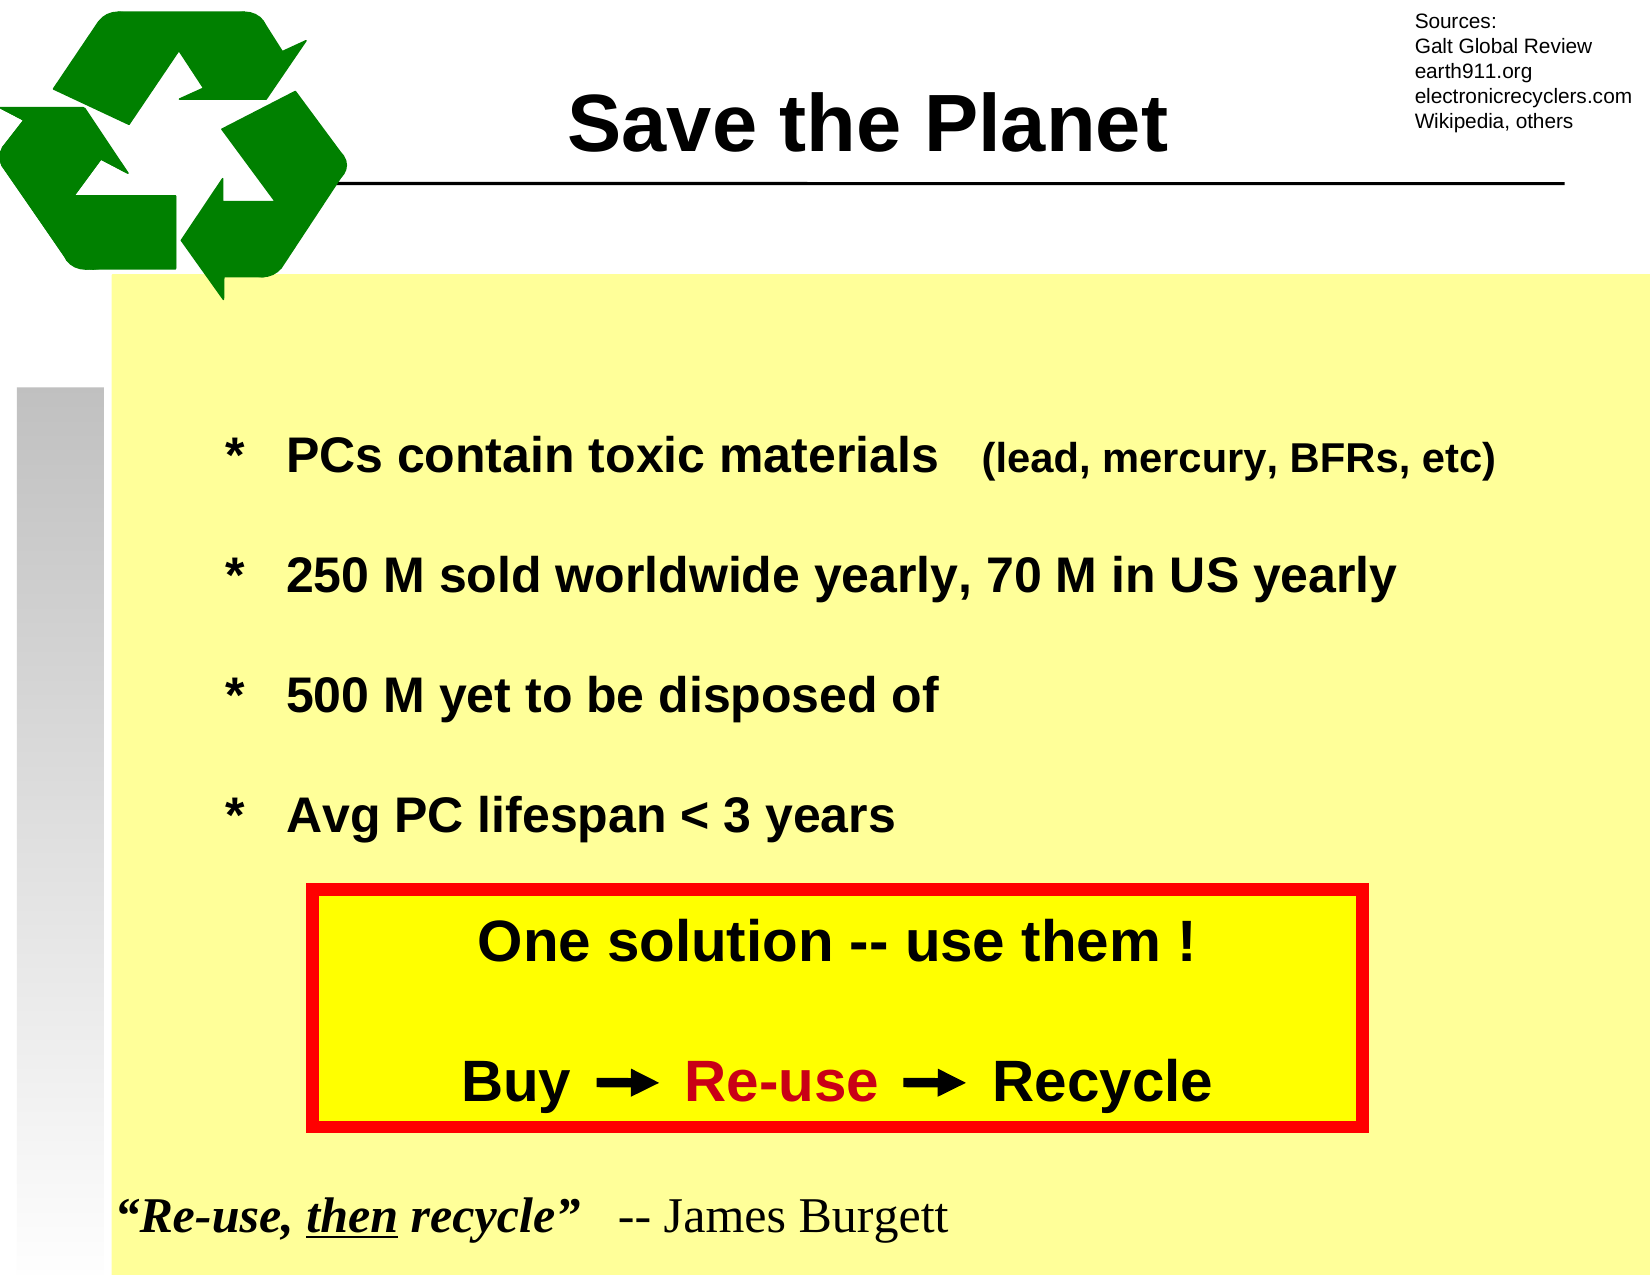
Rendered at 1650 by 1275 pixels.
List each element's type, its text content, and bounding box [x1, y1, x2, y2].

text_box One solution -- use them ! Buy Re-use Recycle [312, 889, 1363, 1127]
text_box “Re-use, then recycle” -- James Burgett [99, 1174, 965, 1251]
text_box Sources: Galt Global Review earth911.org electronicrecyclers.com Wikipedia, others [1399, 0, 1650, 141]
text_box [0, 12, 1650, 1275]
text_box * PCs contain toxic materials (lead, mercury, BFRs, etc) * 250 M sold worldwide yearly, 70 M in US yearly * 500 M yet to be disposed of * Avg PC lifespan < 3 years [225, 362, 1607, 843]
text_box [16, 387, 105, 1275]
list Save the Planet [567, 78, 1275, 181]
